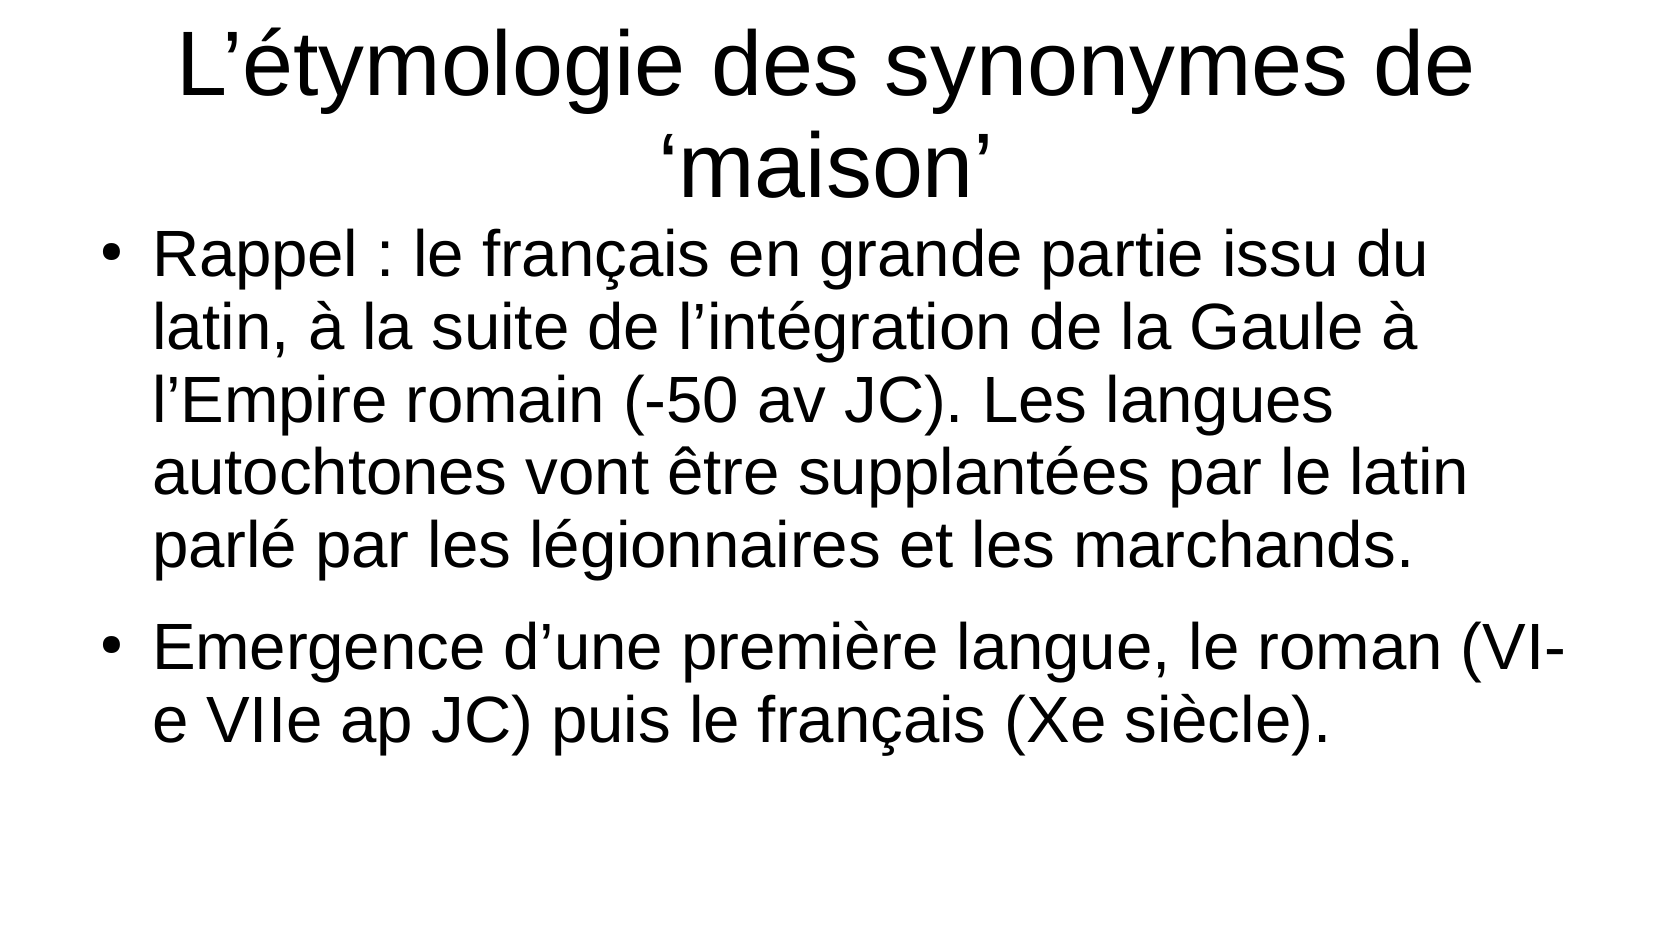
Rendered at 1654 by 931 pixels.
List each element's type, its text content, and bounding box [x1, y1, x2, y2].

list Rappel : le français en grande partie issu du latin, à la suite de l’intégration de la Gaule à l’Empire romain (-50 av JC). Les langues autochtones vont être supplantées par le latin parlé par les légionnaires et les marchands. Emergence d’une première langue, le roman (VI-e VIIe ap JC) puis le français (Xe siècle). [82, 217, 1571, 758]
title L’étymologie des synonymes de ‘maison’ [82, 12, 1571, 217]
